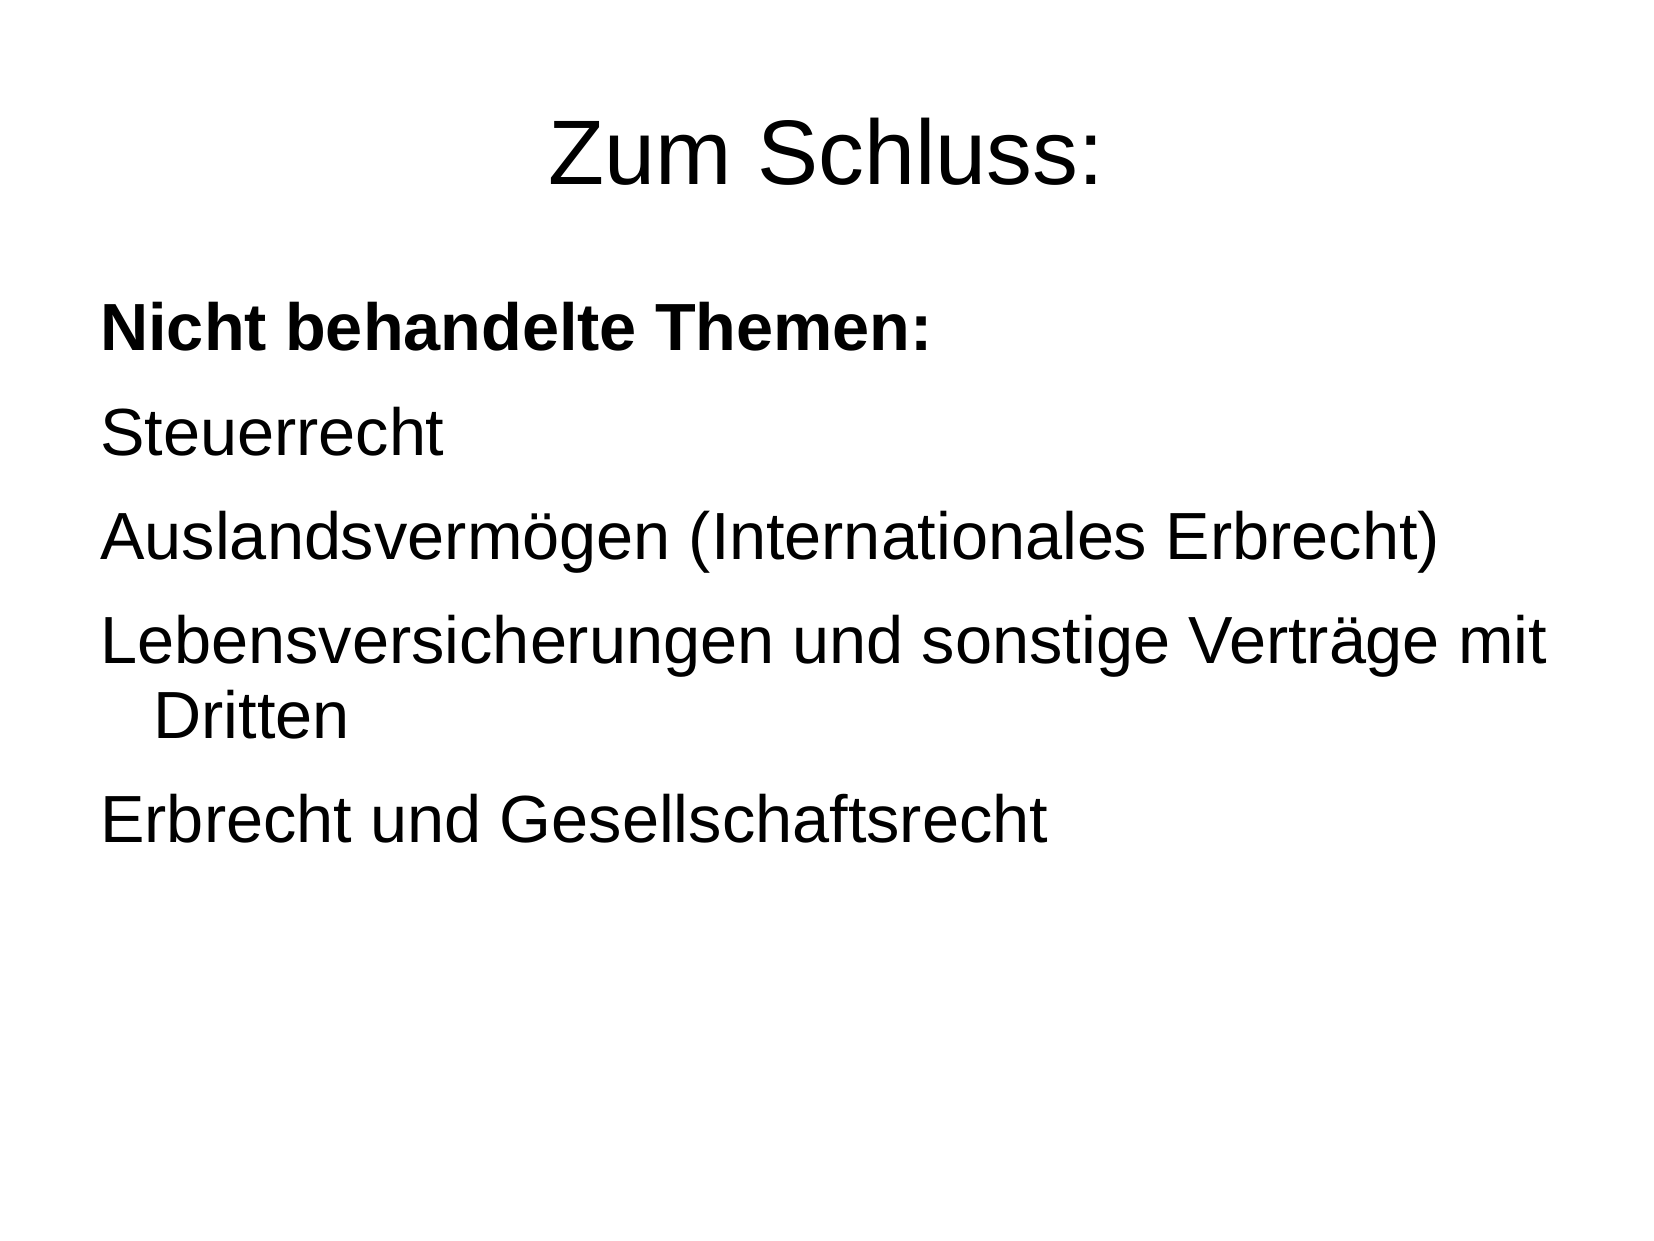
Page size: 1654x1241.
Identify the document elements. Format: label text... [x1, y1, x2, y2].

list Nicht behandelte Themen: Steuerrecht Auslandsvermögen (Internationales Erbrecht) Lebensversicherungen und sonstige Verträge mit Dritten Erbrecht und Gesellschaftsrecht [82, 290, 1571, 1094]
title Zum Schluss: [82, 56, 1571, 250]
